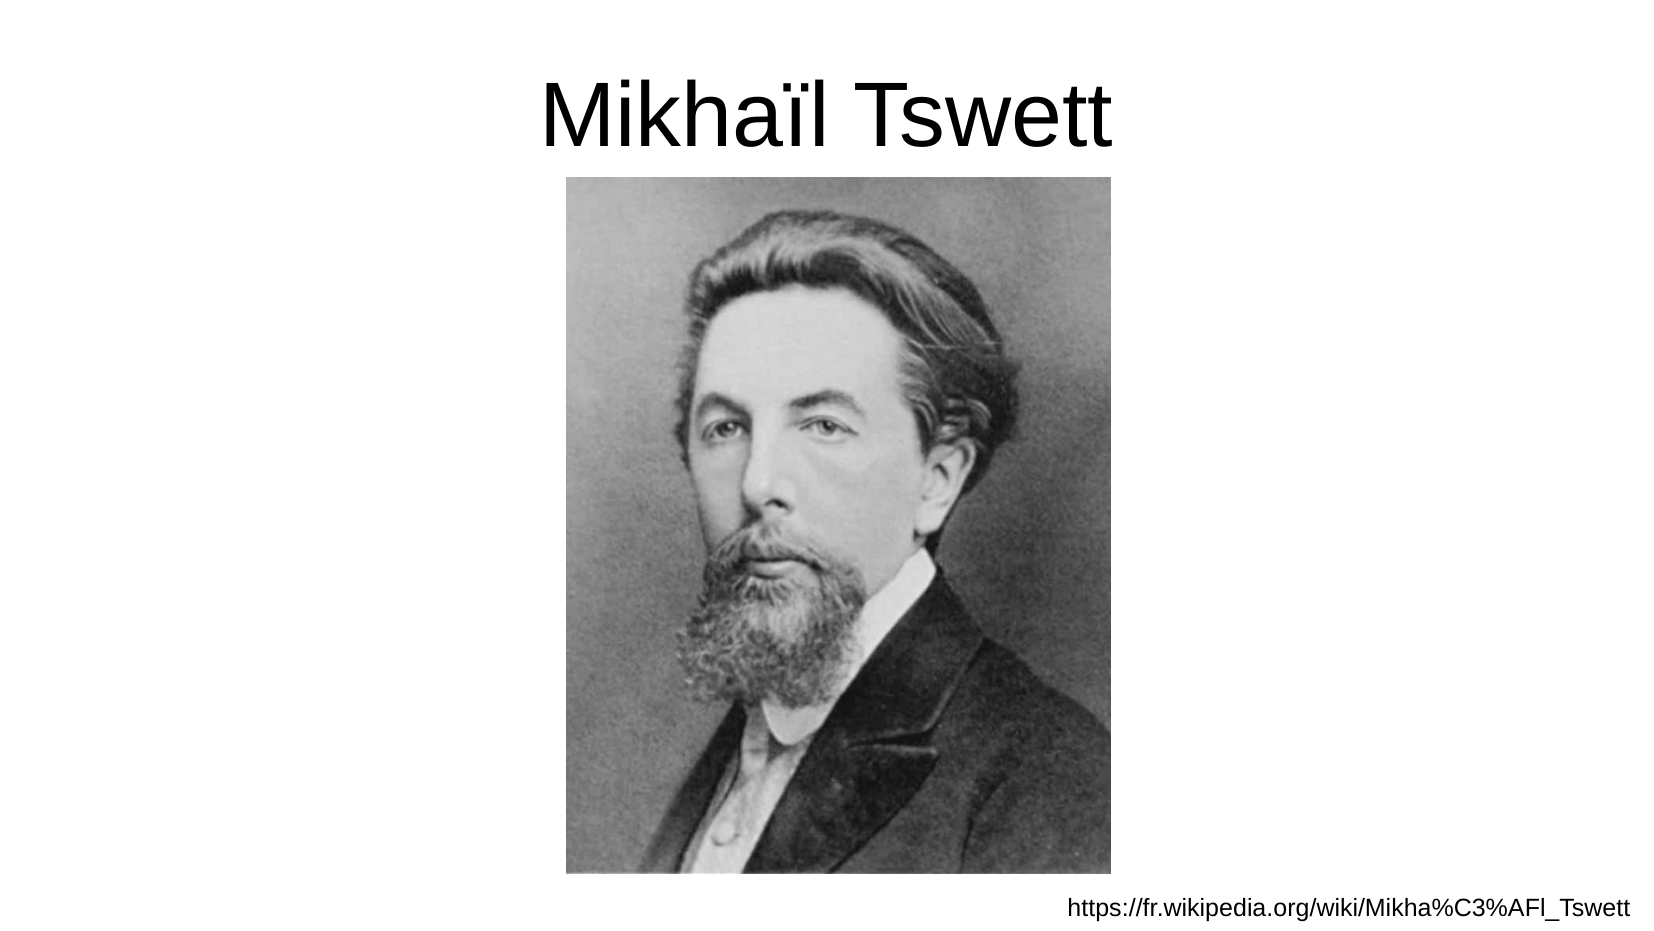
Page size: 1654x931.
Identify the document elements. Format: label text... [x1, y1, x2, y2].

picture [566, 177, 1111, 875]
title Mikhaïl Tswett [82, 37, 1571, 193]
text_box https://fr.wikipedia.org/wiki/Mikha%C3%AFl_Tswett [1052, 885, 1654, 931]
